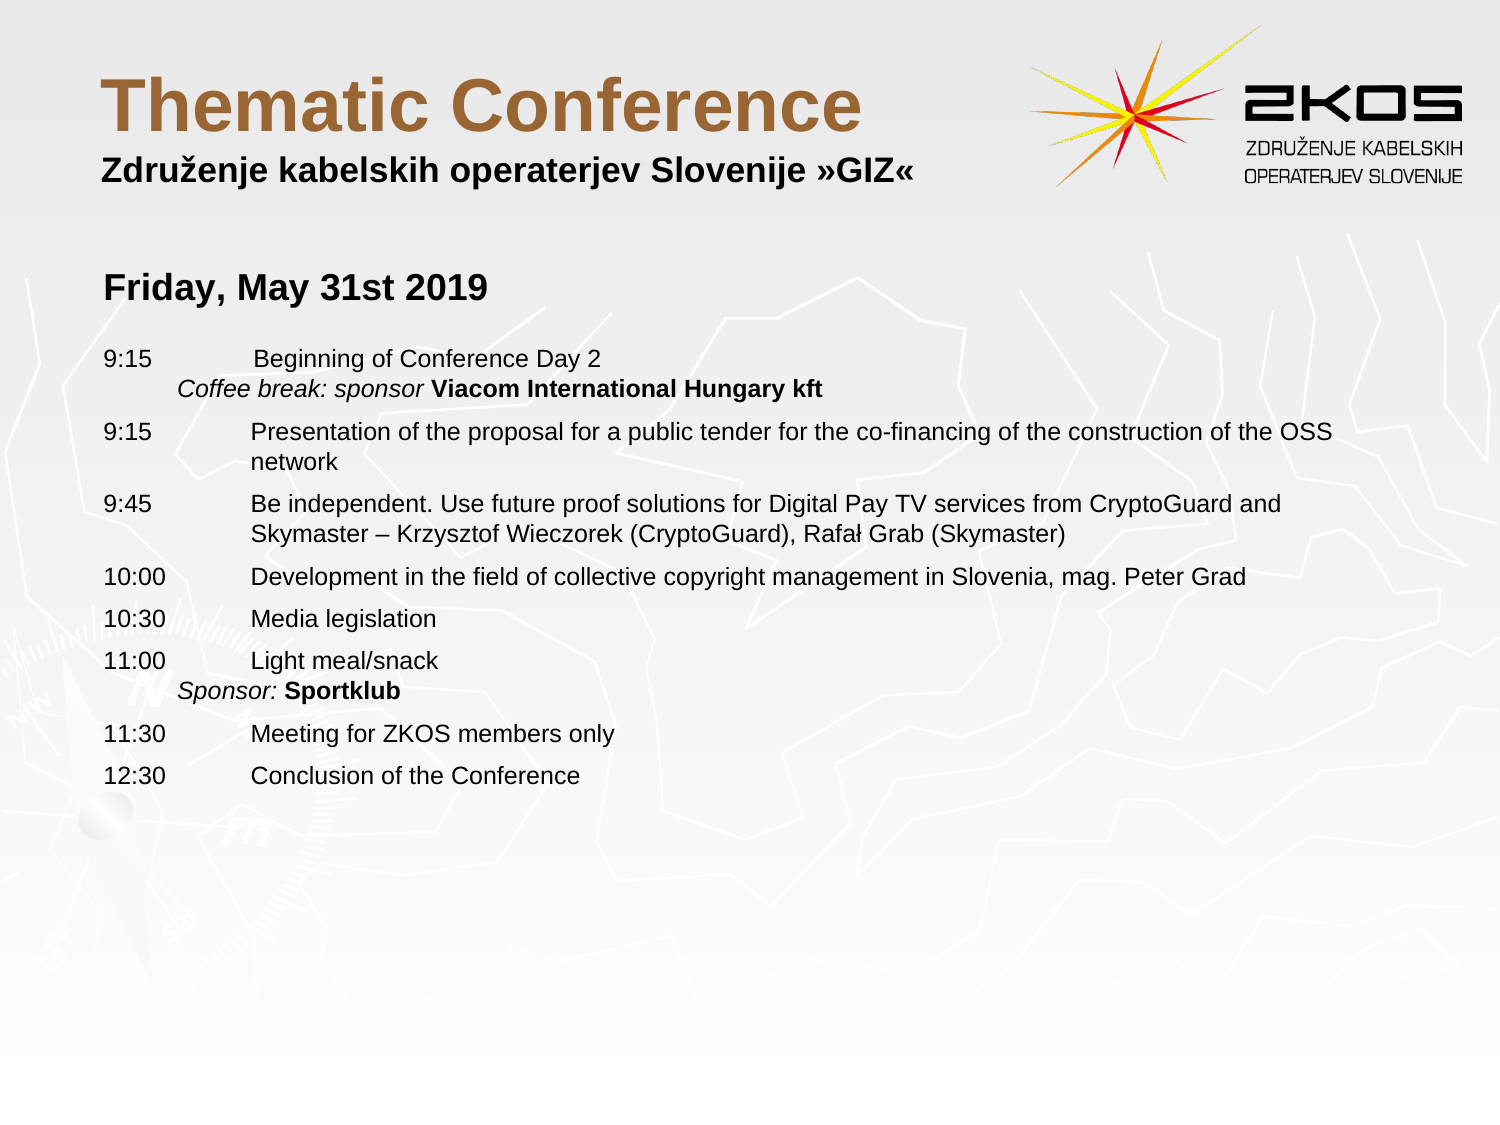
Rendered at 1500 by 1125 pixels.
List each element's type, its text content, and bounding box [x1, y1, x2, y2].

picture [1021, 18, 1471, 194]
text_box Thematic Conference Združenje kabelskih operaterjev Slovenije »GIZ« [35, 42, 981, 197]
text_box Friday, May 31st 2019 9:15 Beginning of Conference Day 2 Coffee break: sponsor Viacom International Hungary kft 9:15 Presentation of the proposal for a public tender for the co-financing of the construction of the OSS network 9:45 Be independent. Use future proof solutions for Digital Pay TV services from CryptoGuard and Skymaster – Krzysztof Wieczorek (CryptoGuard), Rafał Grab (Skymaster) 10:00 Development in the field of collective copyright management in Slovenia, mag. Peter Grad 10:30 Media legislation 11:00 Light meal/snack Sponsor: Sportklub 11:30 Meeting for ZKOS members only 12:30 Conclusion of the Conference [88, 255, 1430, 798]
